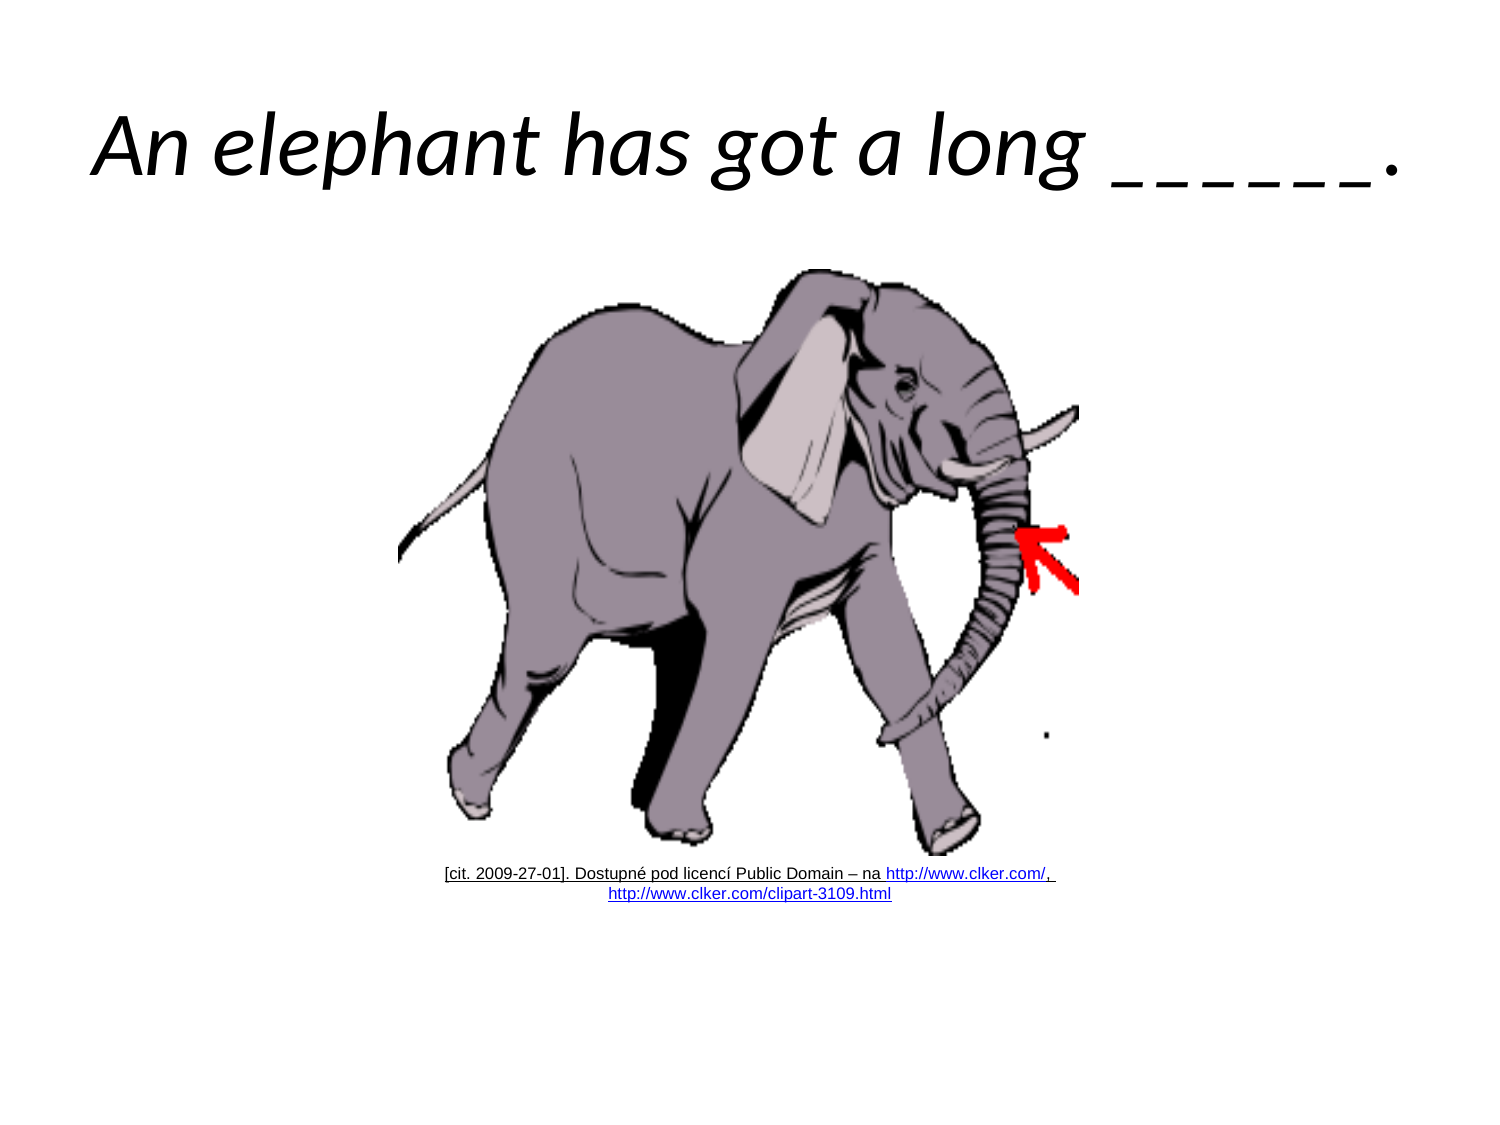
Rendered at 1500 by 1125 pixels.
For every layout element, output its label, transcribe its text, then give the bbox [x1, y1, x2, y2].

text_box [cit. 2009-27-01]. Dostupné pod licencí Public Domain – na http://www.clker.com/, http://www.clker.com/clipart-3109.html [375, 855, 1126, 911]
title An elephant has got a long ______. [75, 45, 1426, 233]
text_box [398, 269, 1079, 855]
